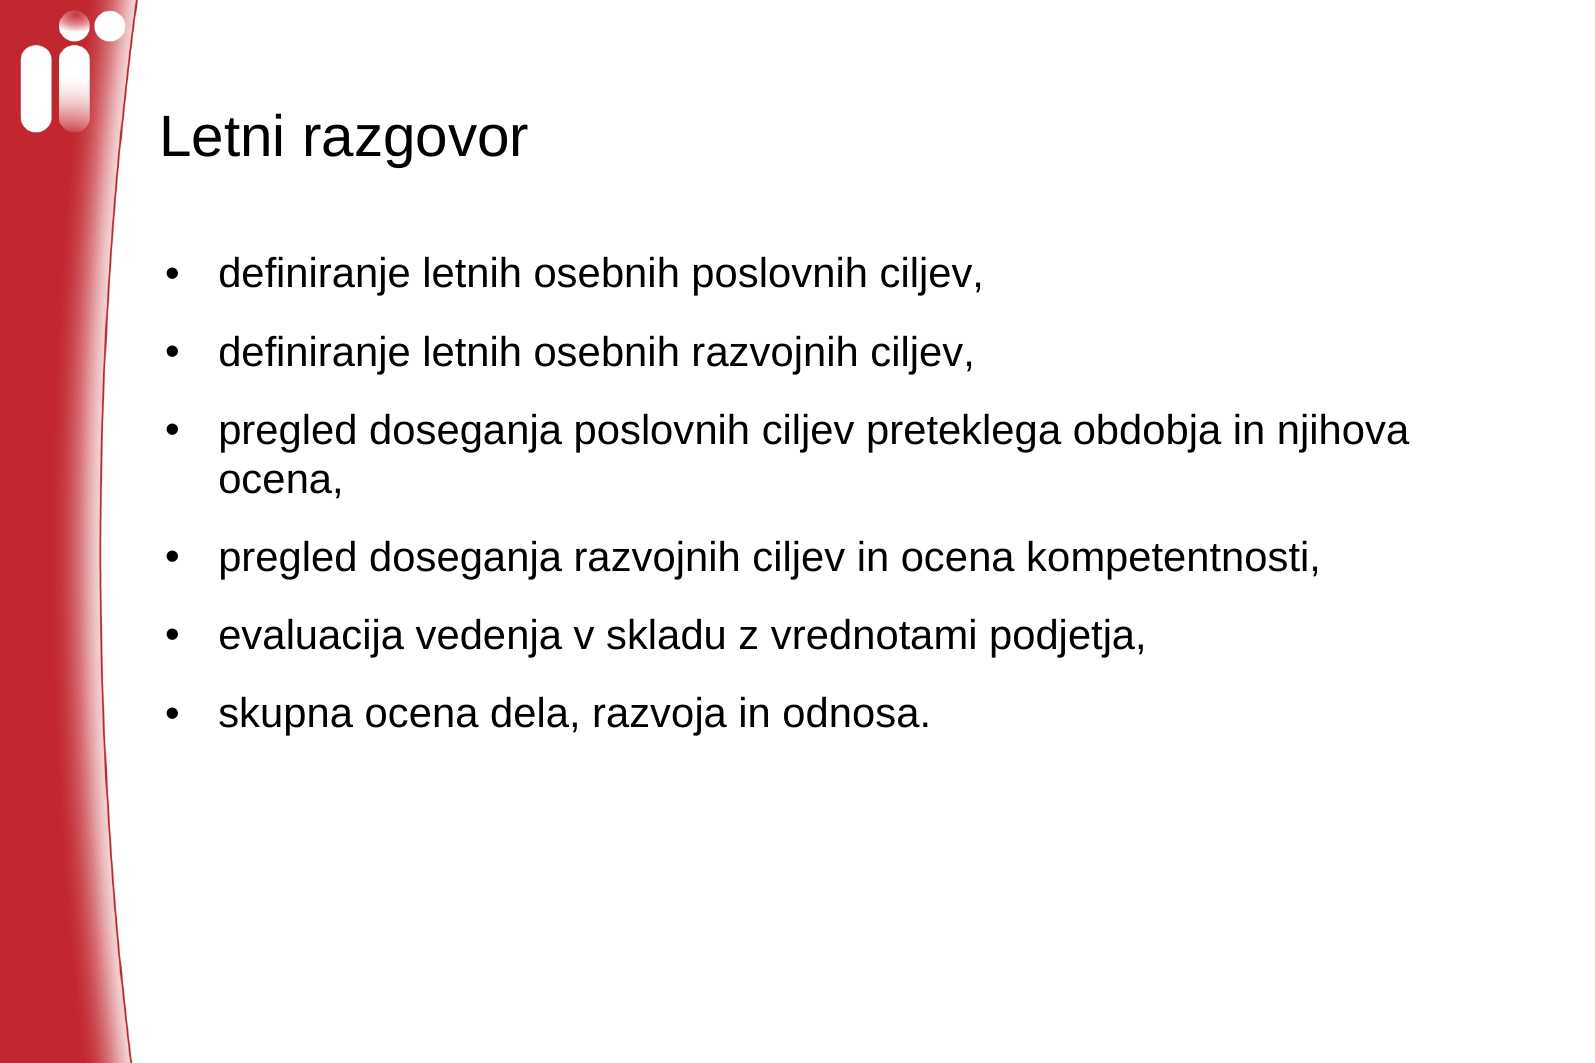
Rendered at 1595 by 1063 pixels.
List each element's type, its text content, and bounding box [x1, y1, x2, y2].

picture [0, 0, 1414, 1063]
list definiranje letnih osebnih poslovnih ciljev, definiranje letnih osebnih razvojnih ciljev, pregled doseganja poslovnih ciljev preteklega obdobja in njihova ocena, pregled doseganja razvojnih ciljev in ocena kompetentnosti, evaluacija vedenja v skladu z vrednotami podjetja, skupna ocena dela, razvoja in odnosa. [147, 248, 1515, 1063]
title Letni razgovor [159, 22, 1515, 248]
